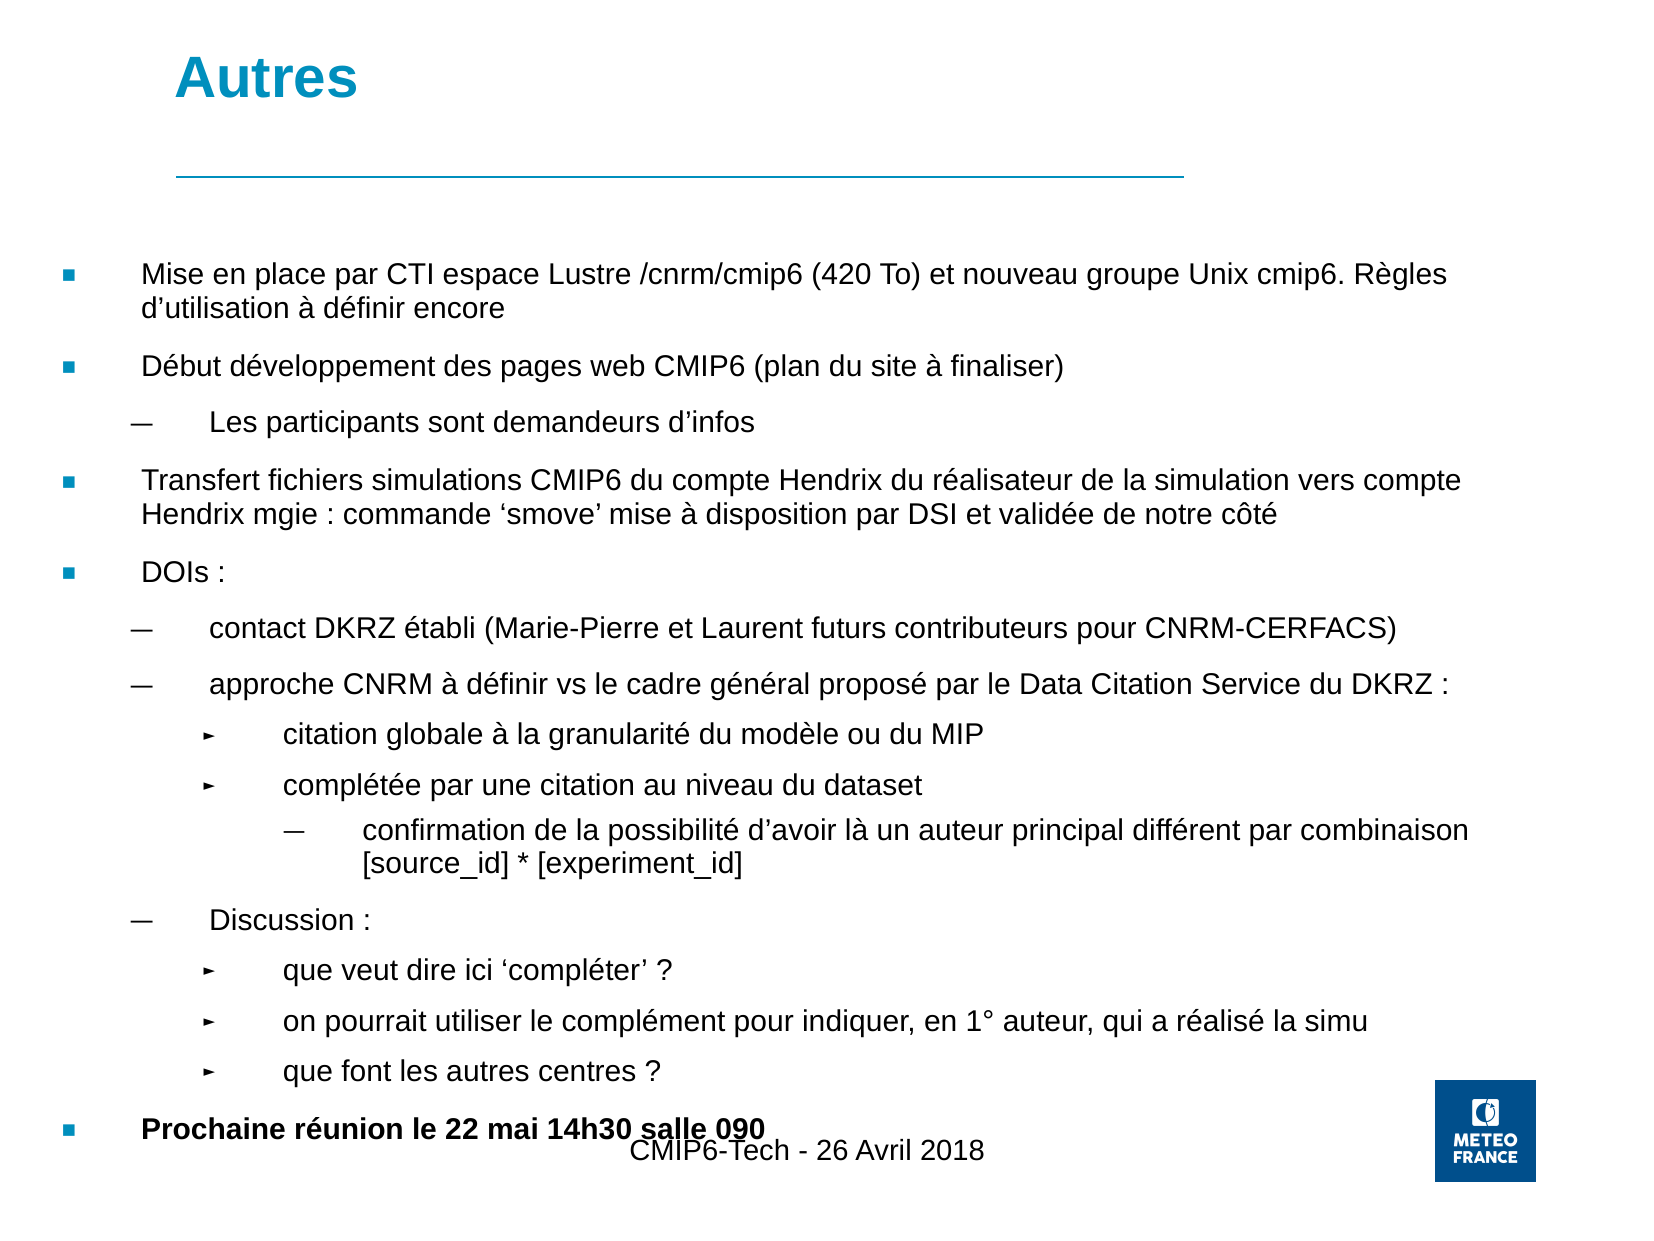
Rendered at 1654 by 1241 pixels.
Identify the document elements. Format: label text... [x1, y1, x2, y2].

picture [1435, 1159, 1536, 1182]
title Autres [174, 0, 1654, 156]
list Mise en place par CTI espace Lustre /cnrm/cmip6 (420 To) et nouveau groupe Unix cmip6. Règles d’utilisation à définir encore Début développement des pages web CMIP6 (plan du site à finaliser) Les participants sont demandeurs d’infos Transfert fichiers simulations CMIP6 du compte Hendrix du réalisateur de la simulation vers compte Hendrix mgie : commande ‘smove’ mise à disposition par DSI et validée de notre côté DOIs : contact DKRZ établi (Marie-Pierre et Laurent futurs contributeurs pour CNRM-CERFACS) approche CNRM à définir vs le cadre général proposé par le Data Citation Service du DKRZ : citation globale à la granularité du modèle ou du MIP complétée par une citation au niveau du dataset confirmation de la possibilité d’avoir là un auteur principal différent par combinaison [source_id] * [experiment_id] Discussion : que veut dire ici ‘compléter’ ? on pourrait utiliser le complément pour indiquer, en 1° auteur, qui a réalisé la simu que font les autres centres ? Prochaine réunion le 22 mai 14h30 salle 090 [44, 257, 1537, 1159]
